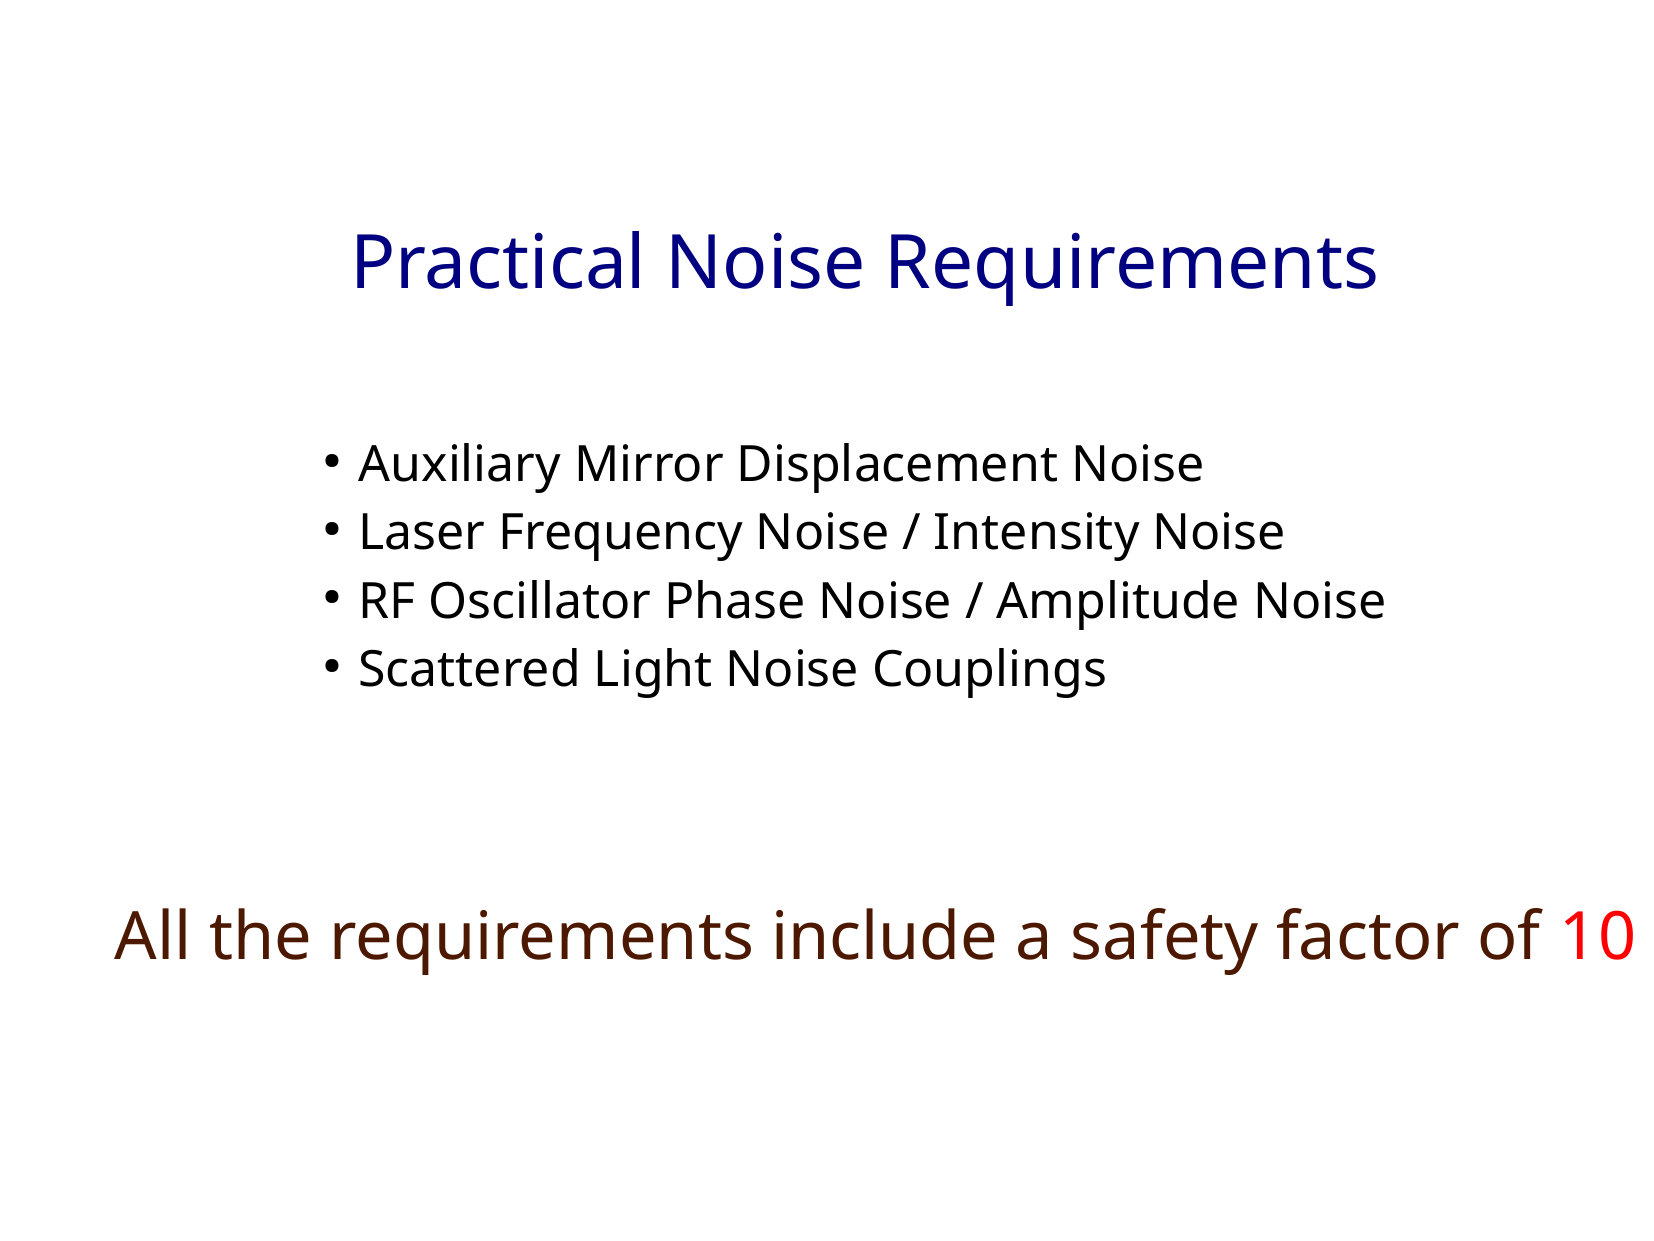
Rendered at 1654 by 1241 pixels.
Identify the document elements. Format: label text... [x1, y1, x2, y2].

text_box Auxiliary Mirror Displacement Noise Laser Frequency Noise / Intensity Noise RF Oscillator Phase Noise / Amplitude Noise Scattered Light Noise Couplings [308, 420, 1345, 677]
text_box All the requirements include a safety factor of 10 [100, 880, 1555, 976]
text_box Practical Noise Requirements [335, 201, 1318, 306]
